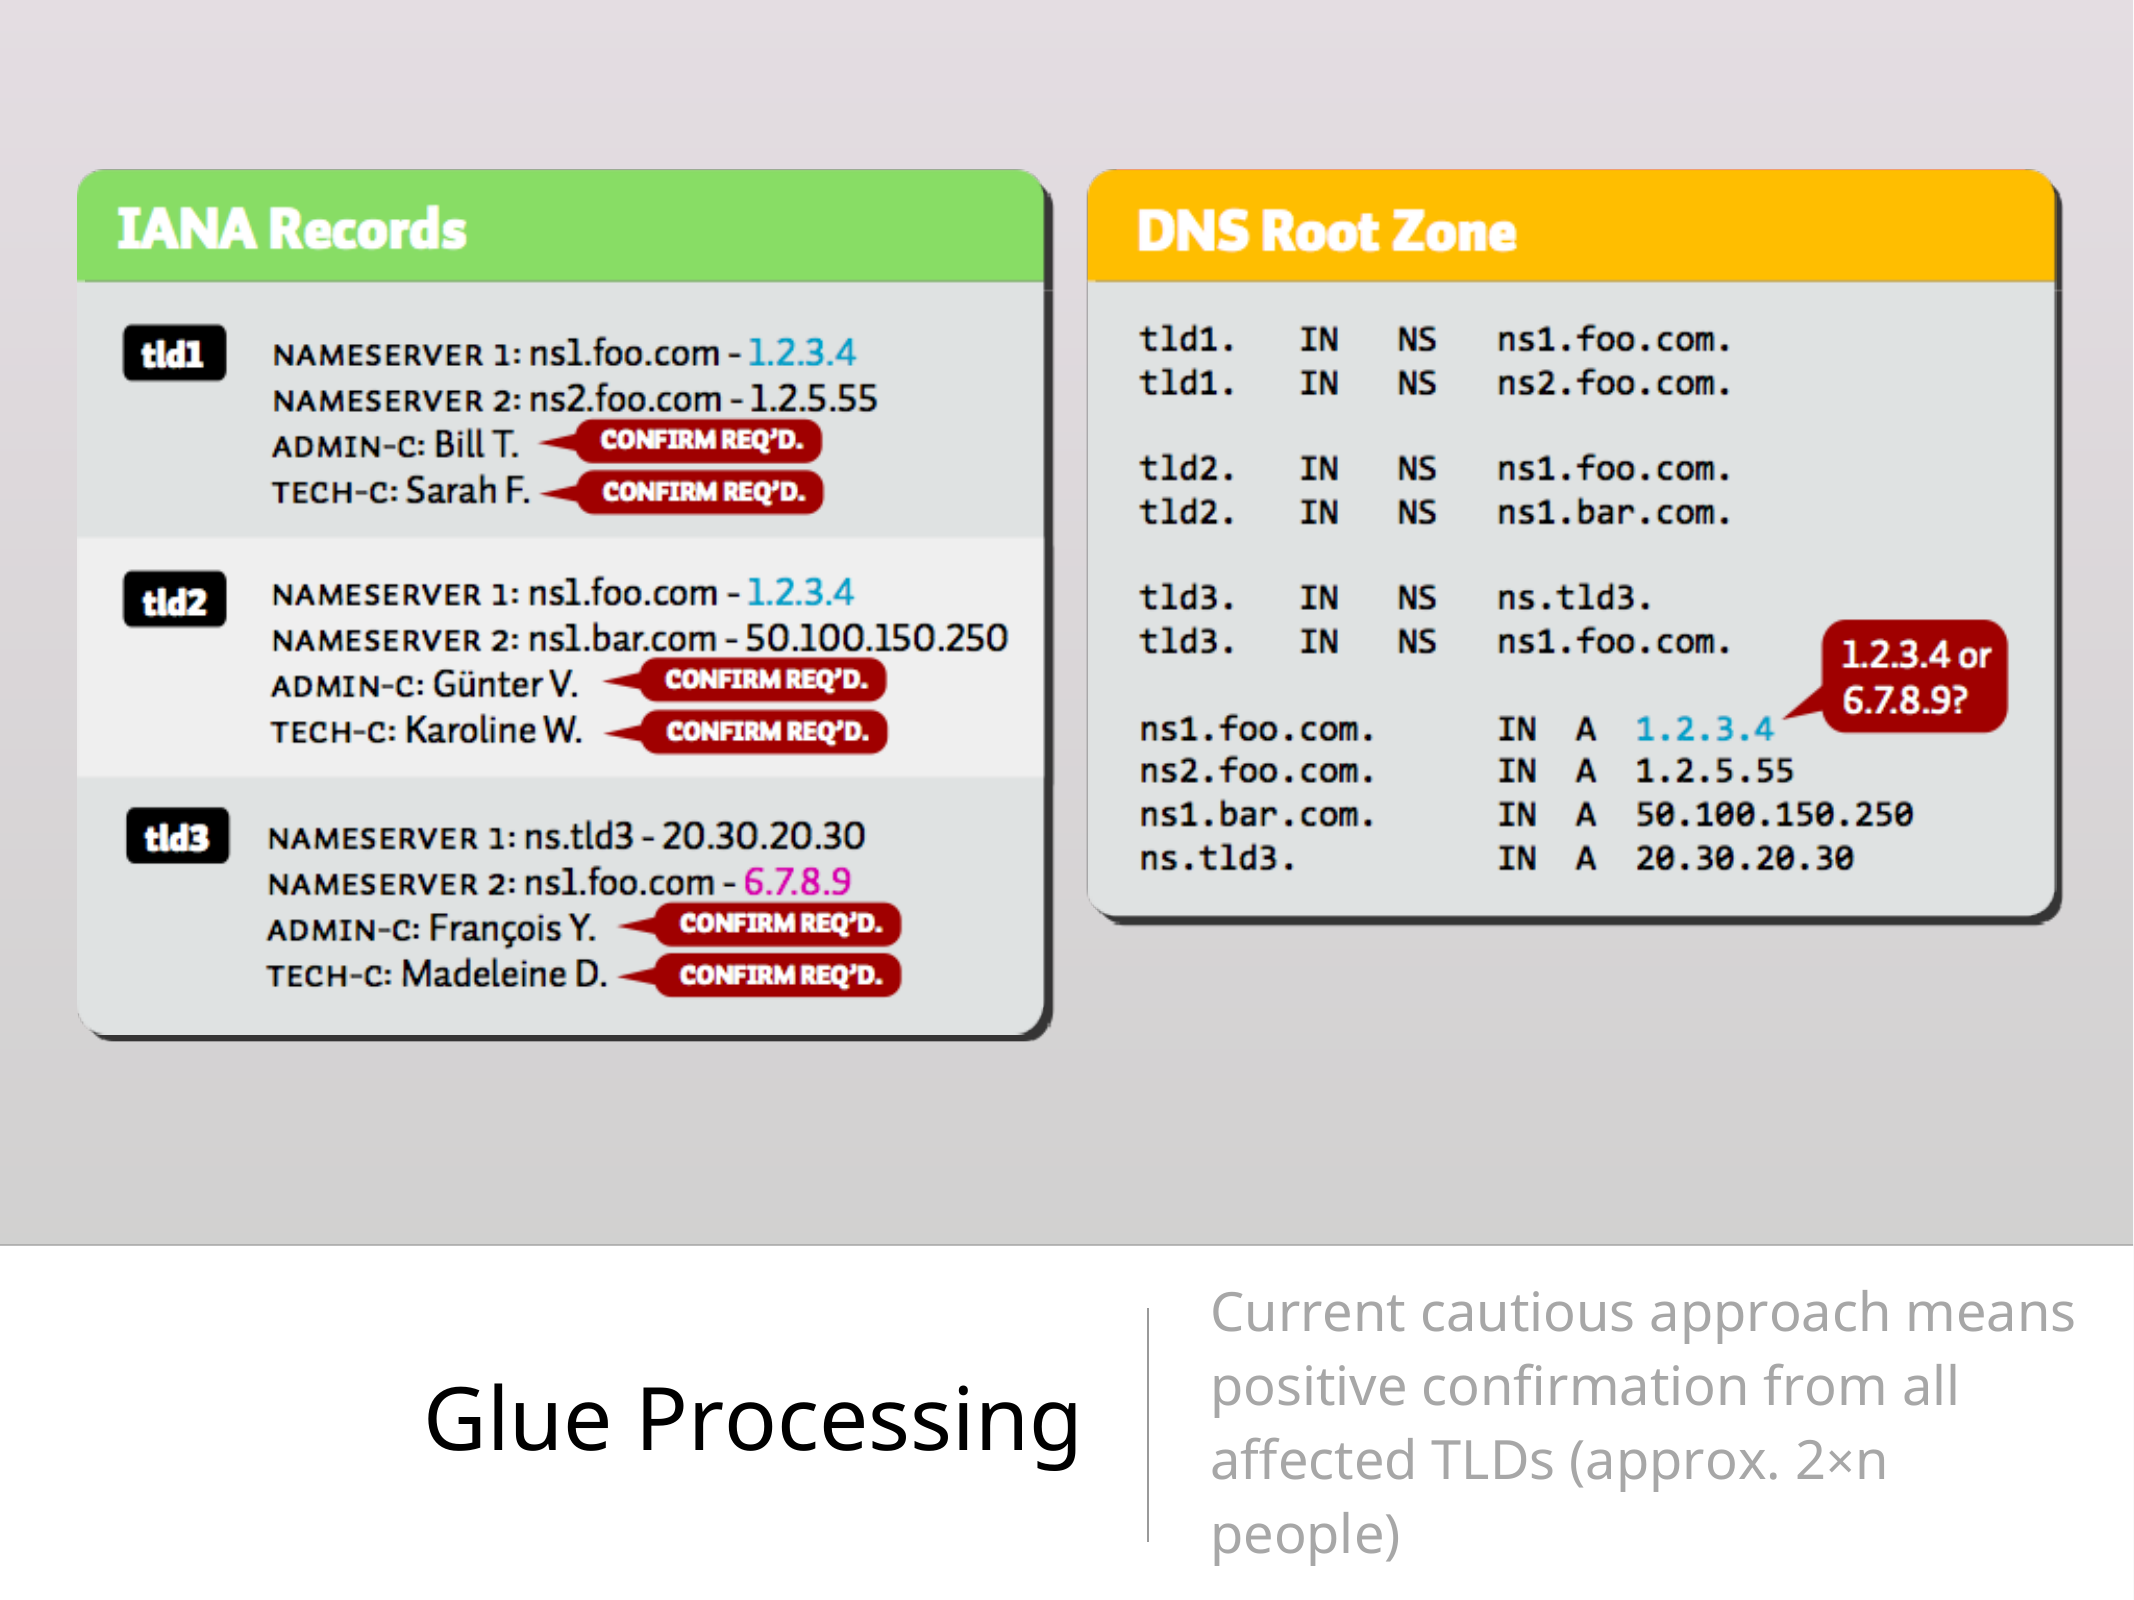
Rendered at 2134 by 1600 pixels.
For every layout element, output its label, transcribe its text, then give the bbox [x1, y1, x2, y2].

picture [0, 0, 2134, 1600]
list Current cautious approach means positive confirmation from all affected TLDs (approx. 2×n people) [1202, 1283, 2098, 1561]
title Glue Processing [110, 1277, 1092, 1557]
